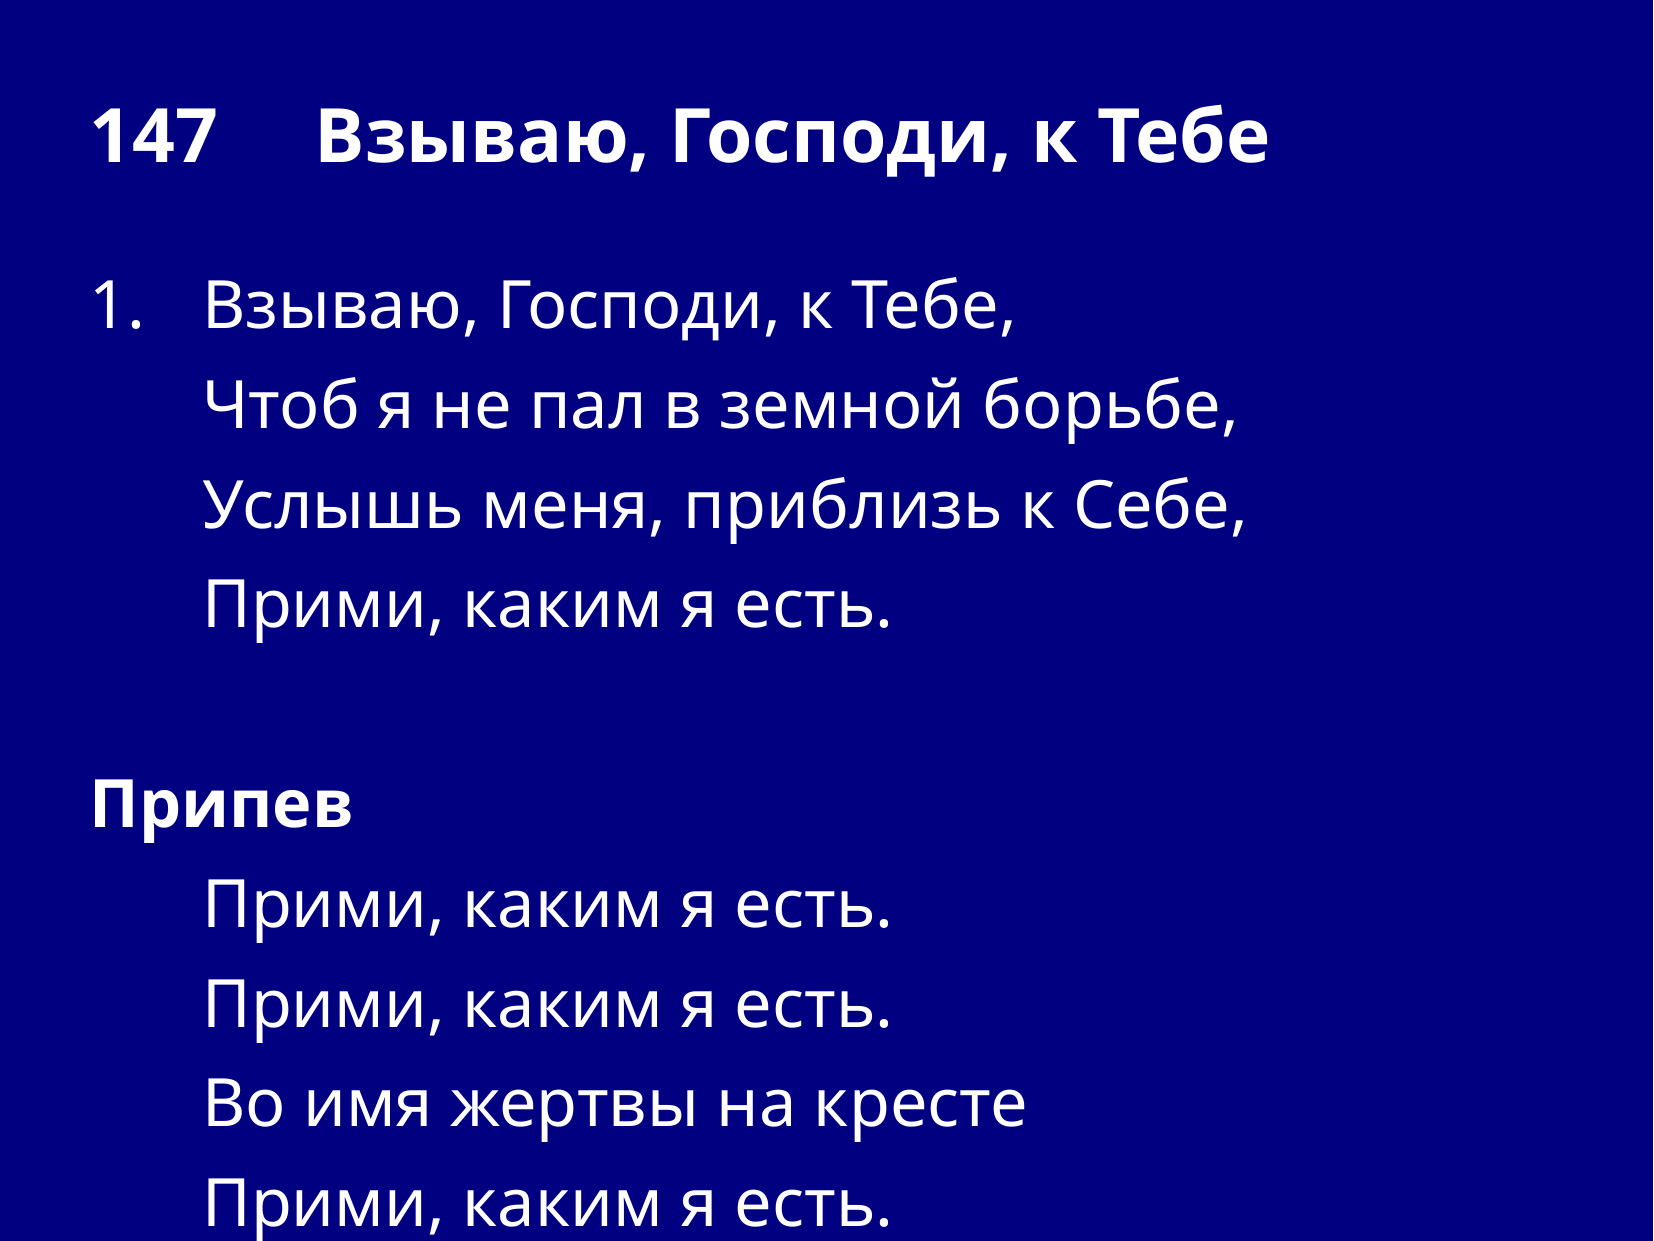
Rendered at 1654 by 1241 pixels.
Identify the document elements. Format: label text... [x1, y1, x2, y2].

text_box 1. Взываю, Господи, к Тебе, Чтоб я не пал в земной борьбе, Услышь меня, приблизь к Себе, Прими, каким я есть. Припев Прими, каким я есть. Прими, каким я есть. Во имя жертвы на кресте Прими, каким я есть. [75, 188, 1576, 1163]
text_box 147 Взываю, Господи, к Тебе [75, 75, 1576, 188]
